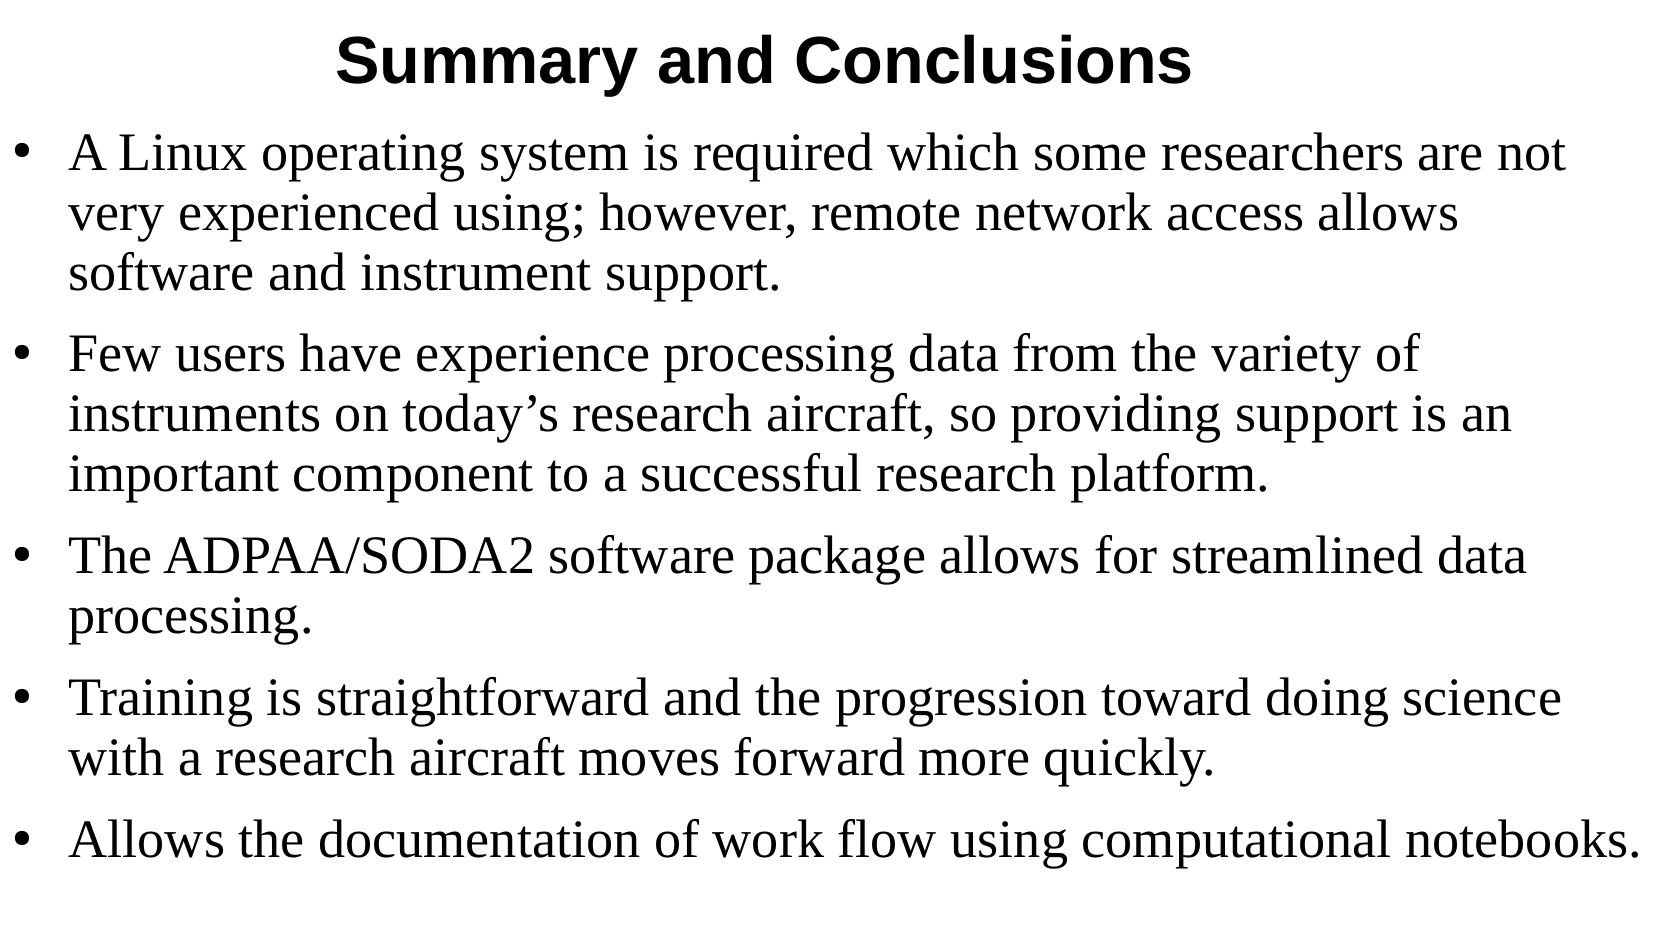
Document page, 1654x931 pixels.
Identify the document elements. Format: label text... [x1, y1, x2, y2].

list A Linux operating system is required which some researchers are not very experienced using; however, remote network access allows software and instrument support. Few users have experience processing data from the variety of instruments on today’s research aircraft, so providing support is an important component to a successful research platform. The ADPAA/SODA2 software package allows for streamlined data processing. Training is straightforward and the progression toward doing science with a research aircraft moves forward more quickly. Allows the documentation of work flow using computational notebooks. [12, 121, 1651, 882]
text_box Summary and Conclusions [270, 15, 1261, 136]
